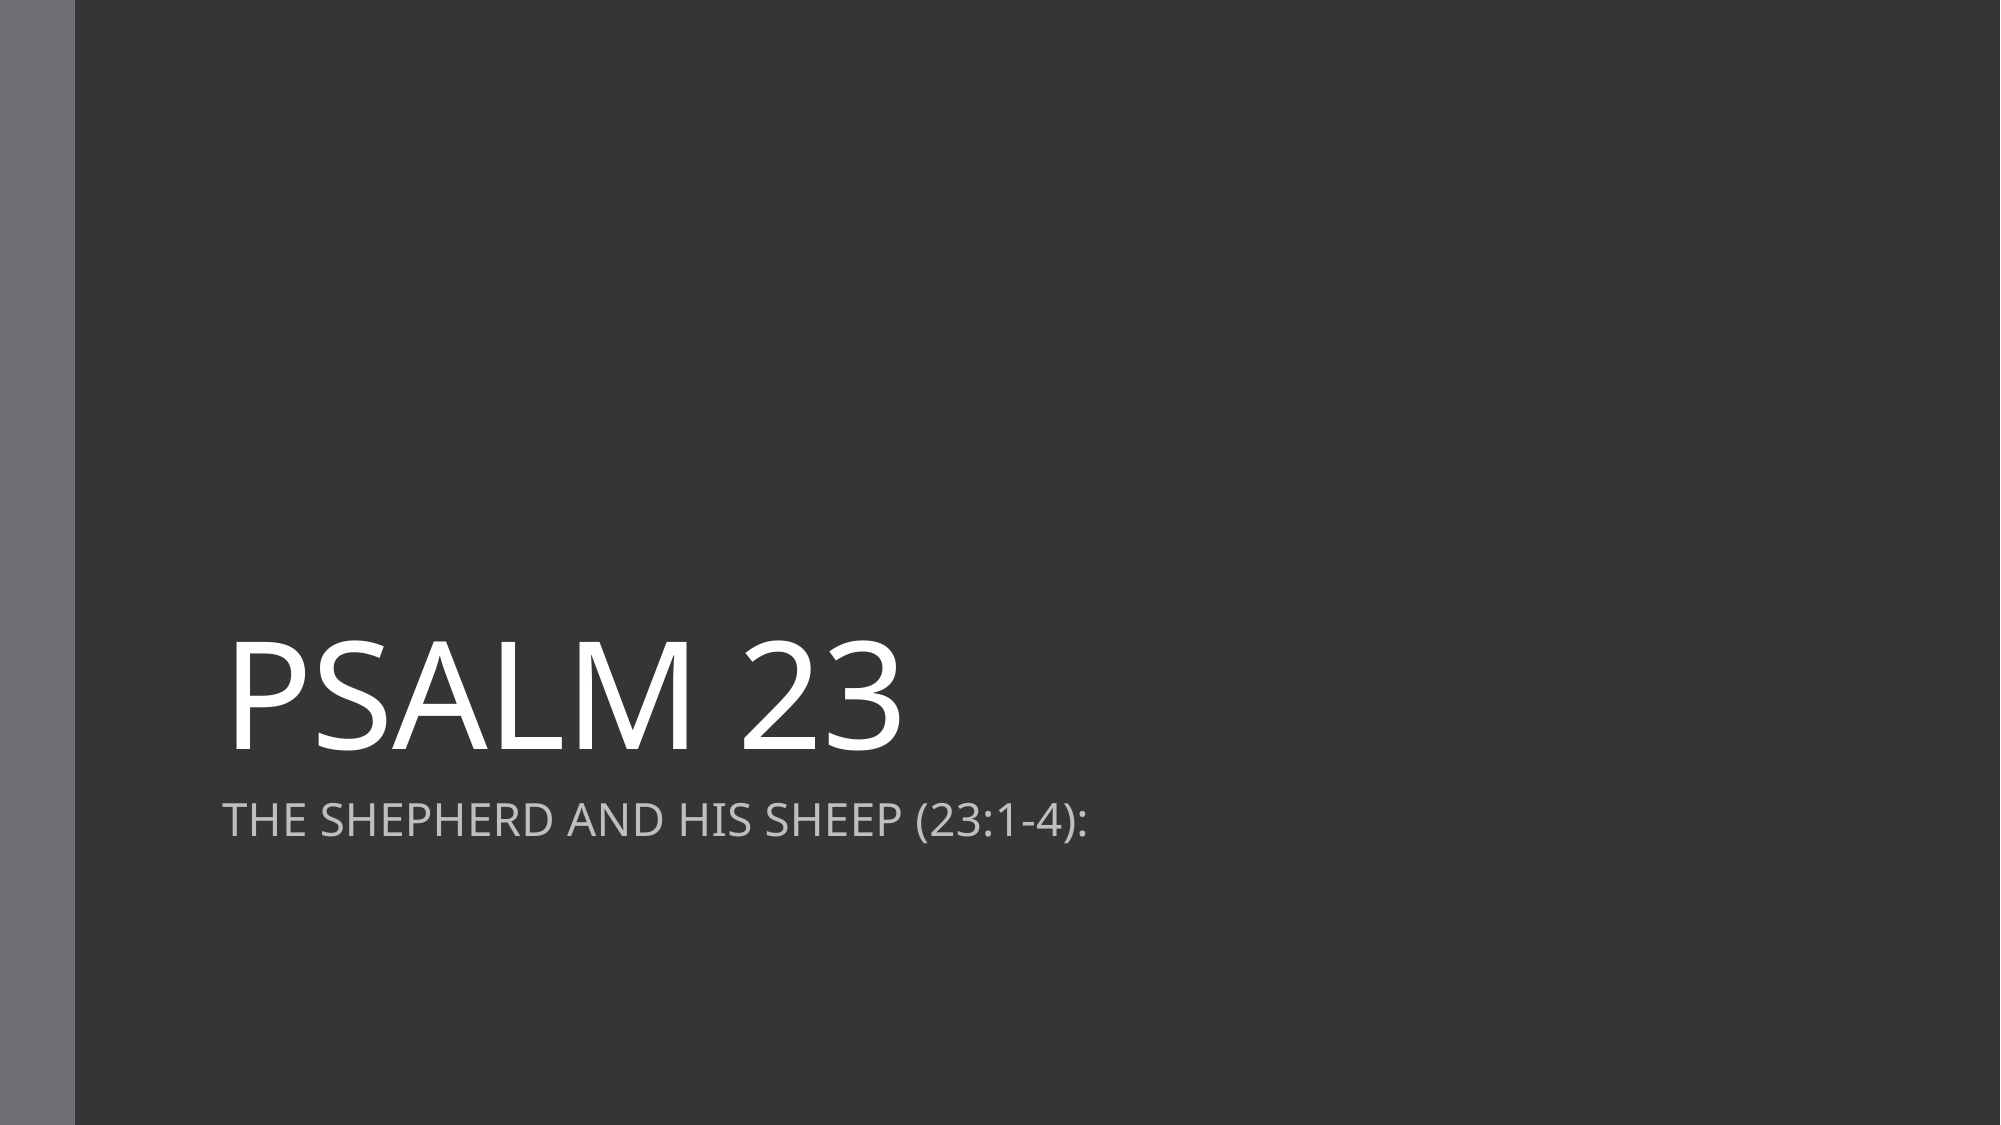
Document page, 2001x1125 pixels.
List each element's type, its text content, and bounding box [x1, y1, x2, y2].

subtitle THE SHEPHERD AND HIS SHEEP (23:1-4): [206, 787, 1752, 1066]
title PSALM 23 [206, 124, 1752, 787]
